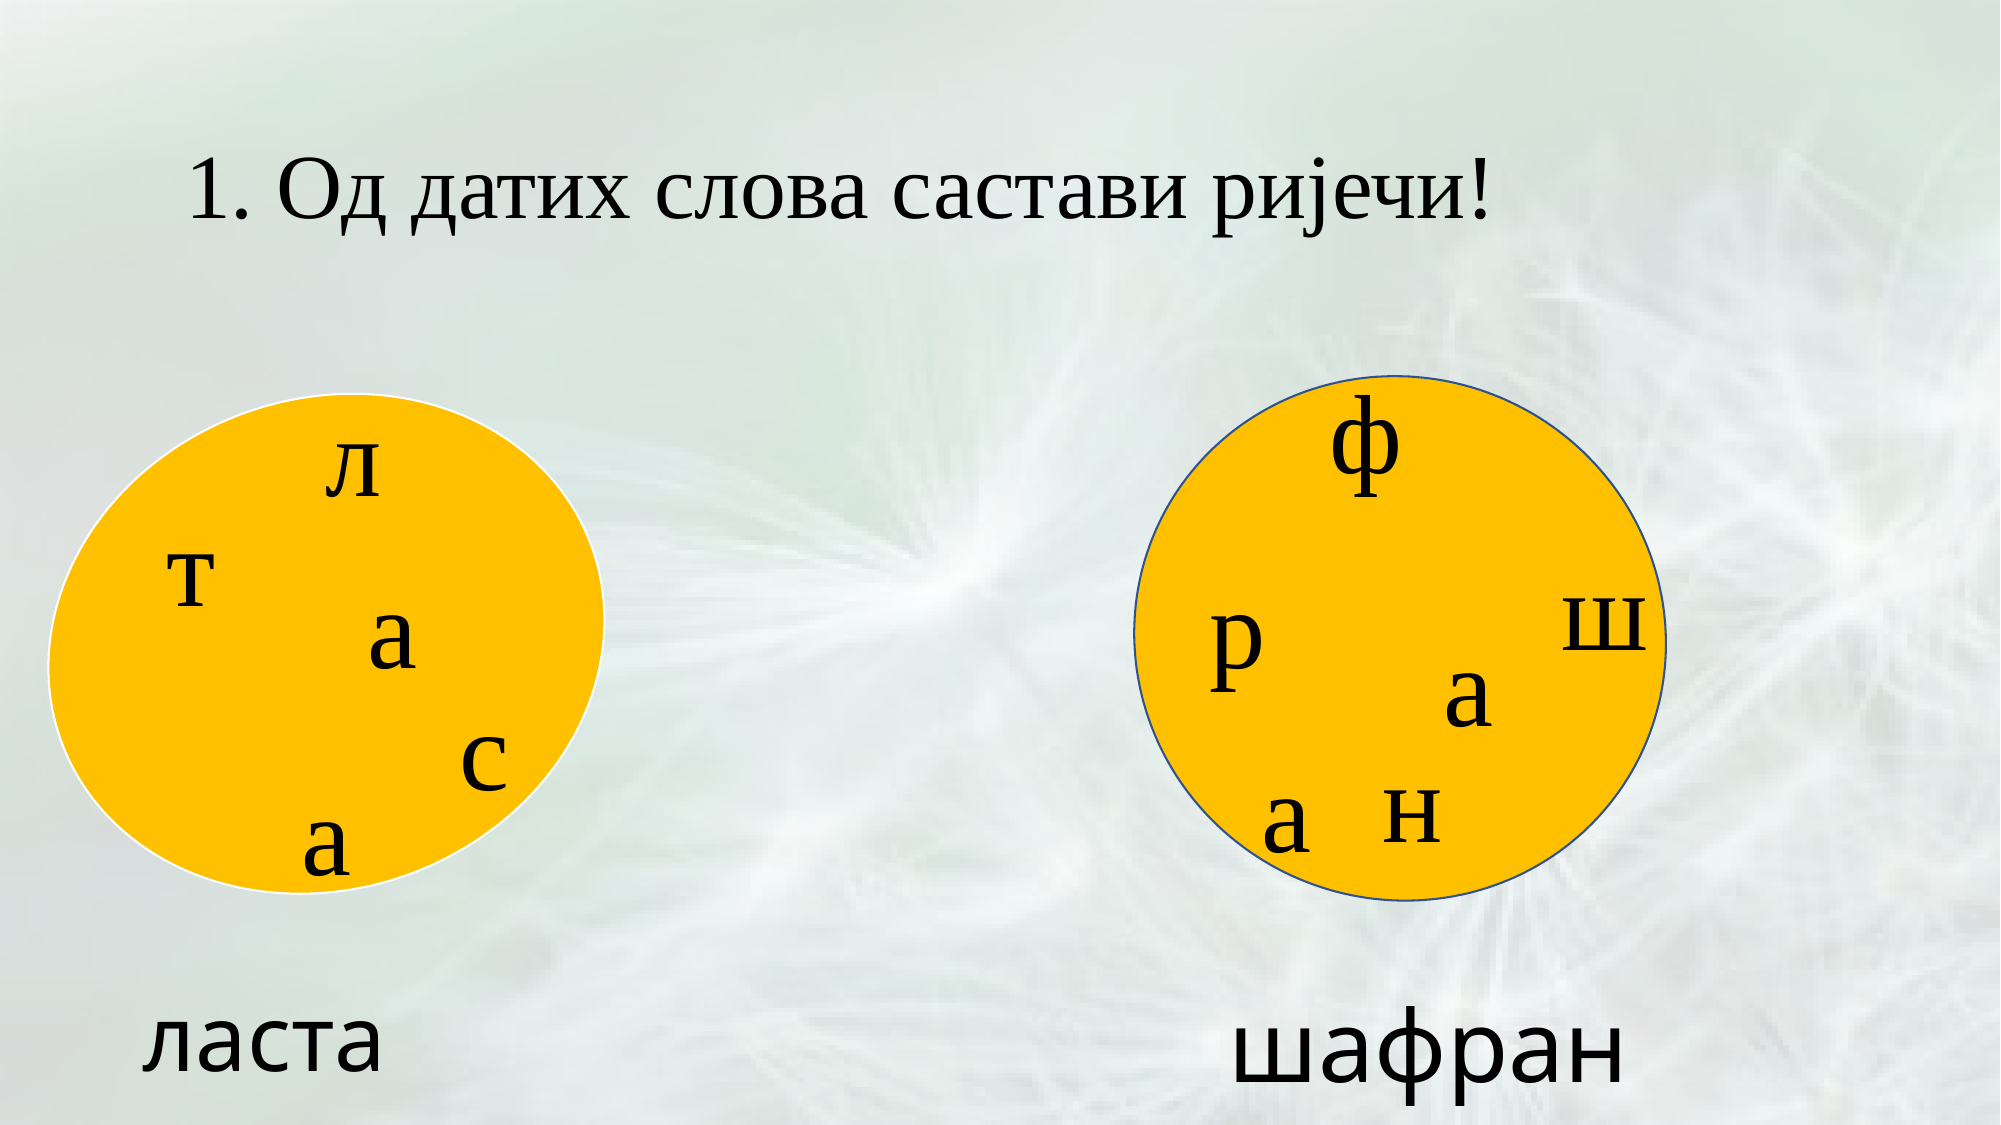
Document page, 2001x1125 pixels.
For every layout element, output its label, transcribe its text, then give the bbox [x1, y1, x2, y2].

text_box а [1428, 606, 1550, 758]
text_box н [1367, 722, 1508, 874]
text_box т [151, 486, 311, 639]
text_box л [310, 375, 422, 528]
text_box [48, 396, 605, 894]
text_box ш [1546, 530, 1625, 682]
text_box с [444, 670, 566, 822]
text_box а [286, 755, 428, 908]
list [44, 241, 1918, 1125]
text_box ласта [57, 972, 520, 1099]
text_box р [1194, 548, 1315, 701]
text_box [1134, 382, 1666, 901]
text_box [1625, 601, 1629, 645]
title 1. Од датих слова састави ријечи! [170, 79, 1896, 241]
text_box а [352, 548, 445, 701]
text_box шафран [1107, 974, 1751, 1112]
text_box а [1246, 732, 1368, 884]
text_box ф [1314, 353, 1455, 506]
